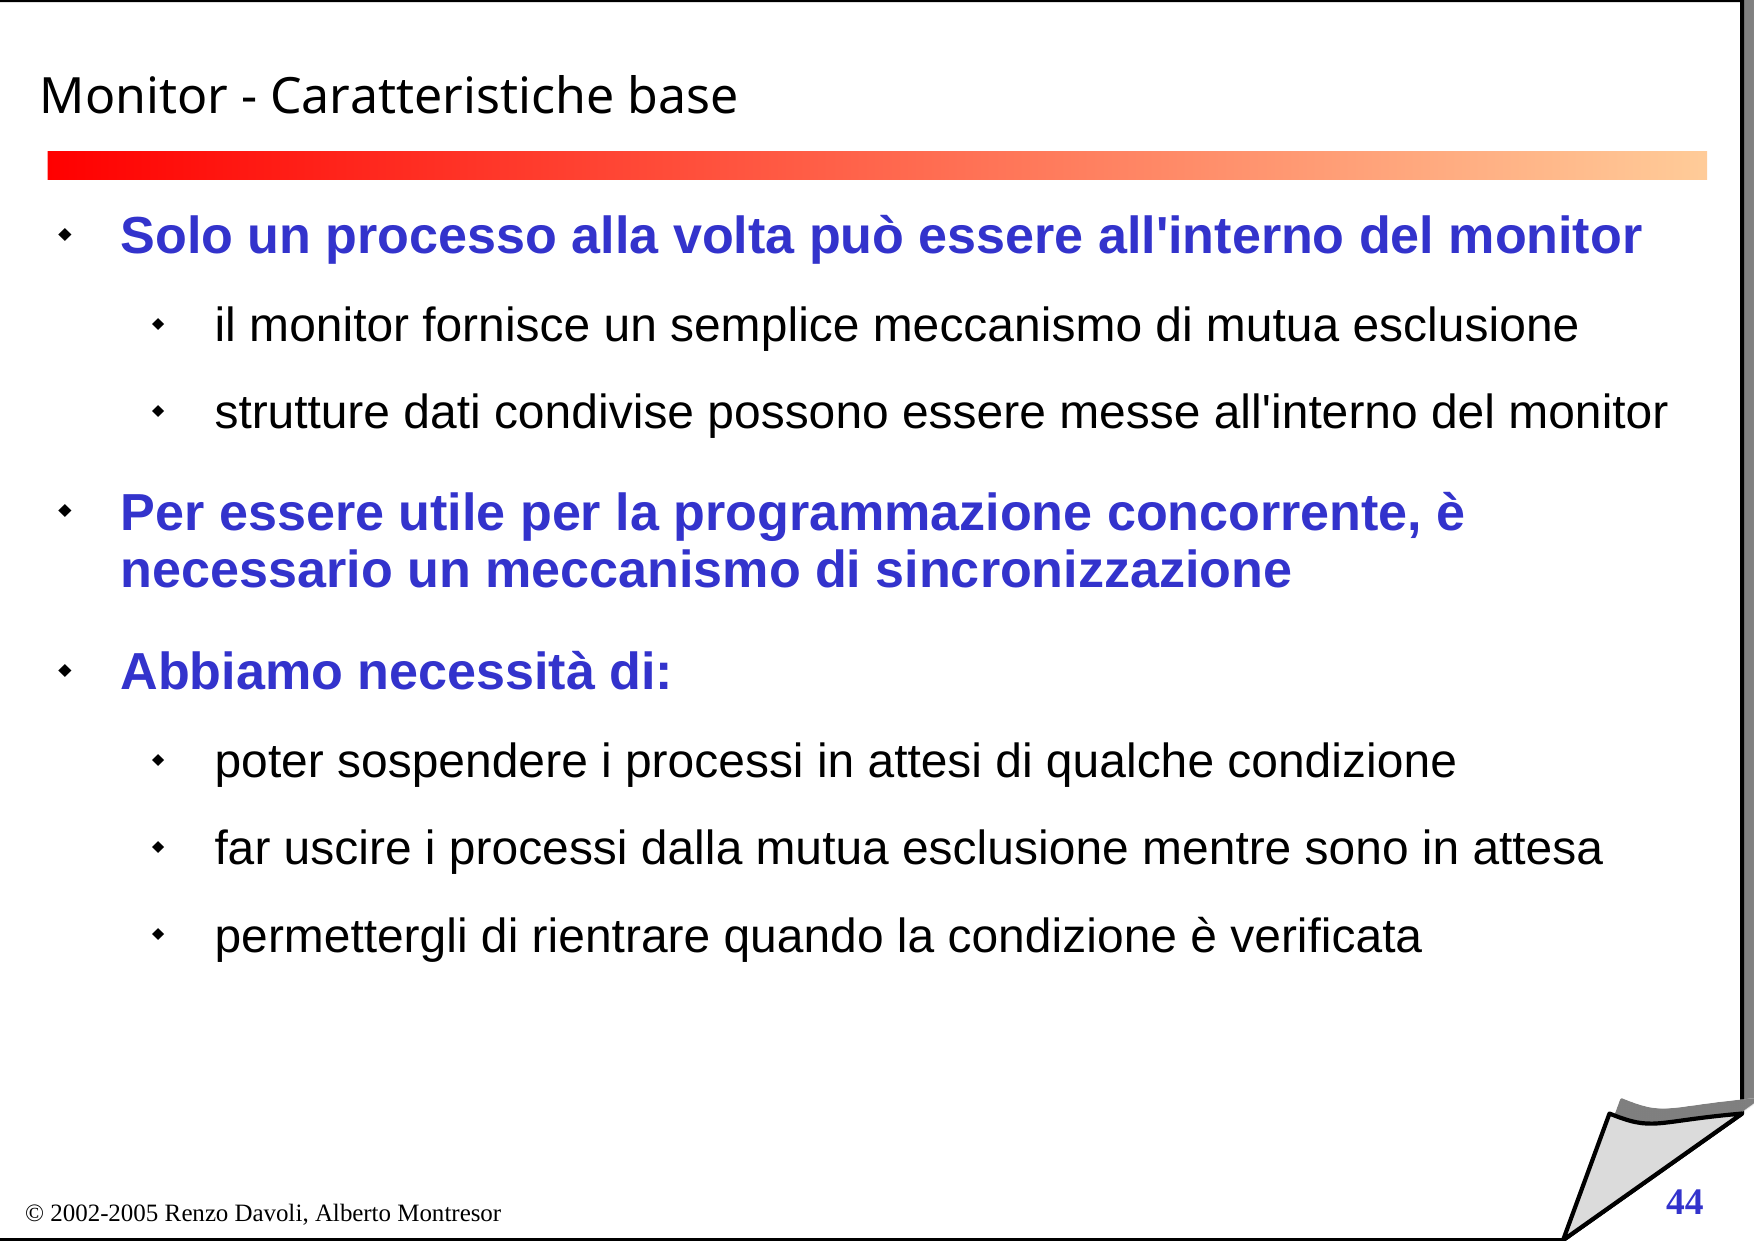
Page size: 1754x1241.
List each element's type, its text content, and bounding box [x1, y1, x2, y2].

list Solo un processo alla volta può essere all'interno del monitor il monitor fornisce un semplice meccanismo di mutua esclusione strutture dati condivise possono essere messe all'interno del monitor Per essere utile per la programmazione concorrente, è necessario un meccanismo di sincronizzazione Abbiamo necessità di: poter sospendere i processi in attesi di qualche condizione far uscire i processi dalla mutua esclusione mentre sono in attesa permettergli di rientrare quando la condizione è verificata [58, 206, 1696, 969]
title Monitor - Caratteristiche base [39, 49, 1713, 144]
